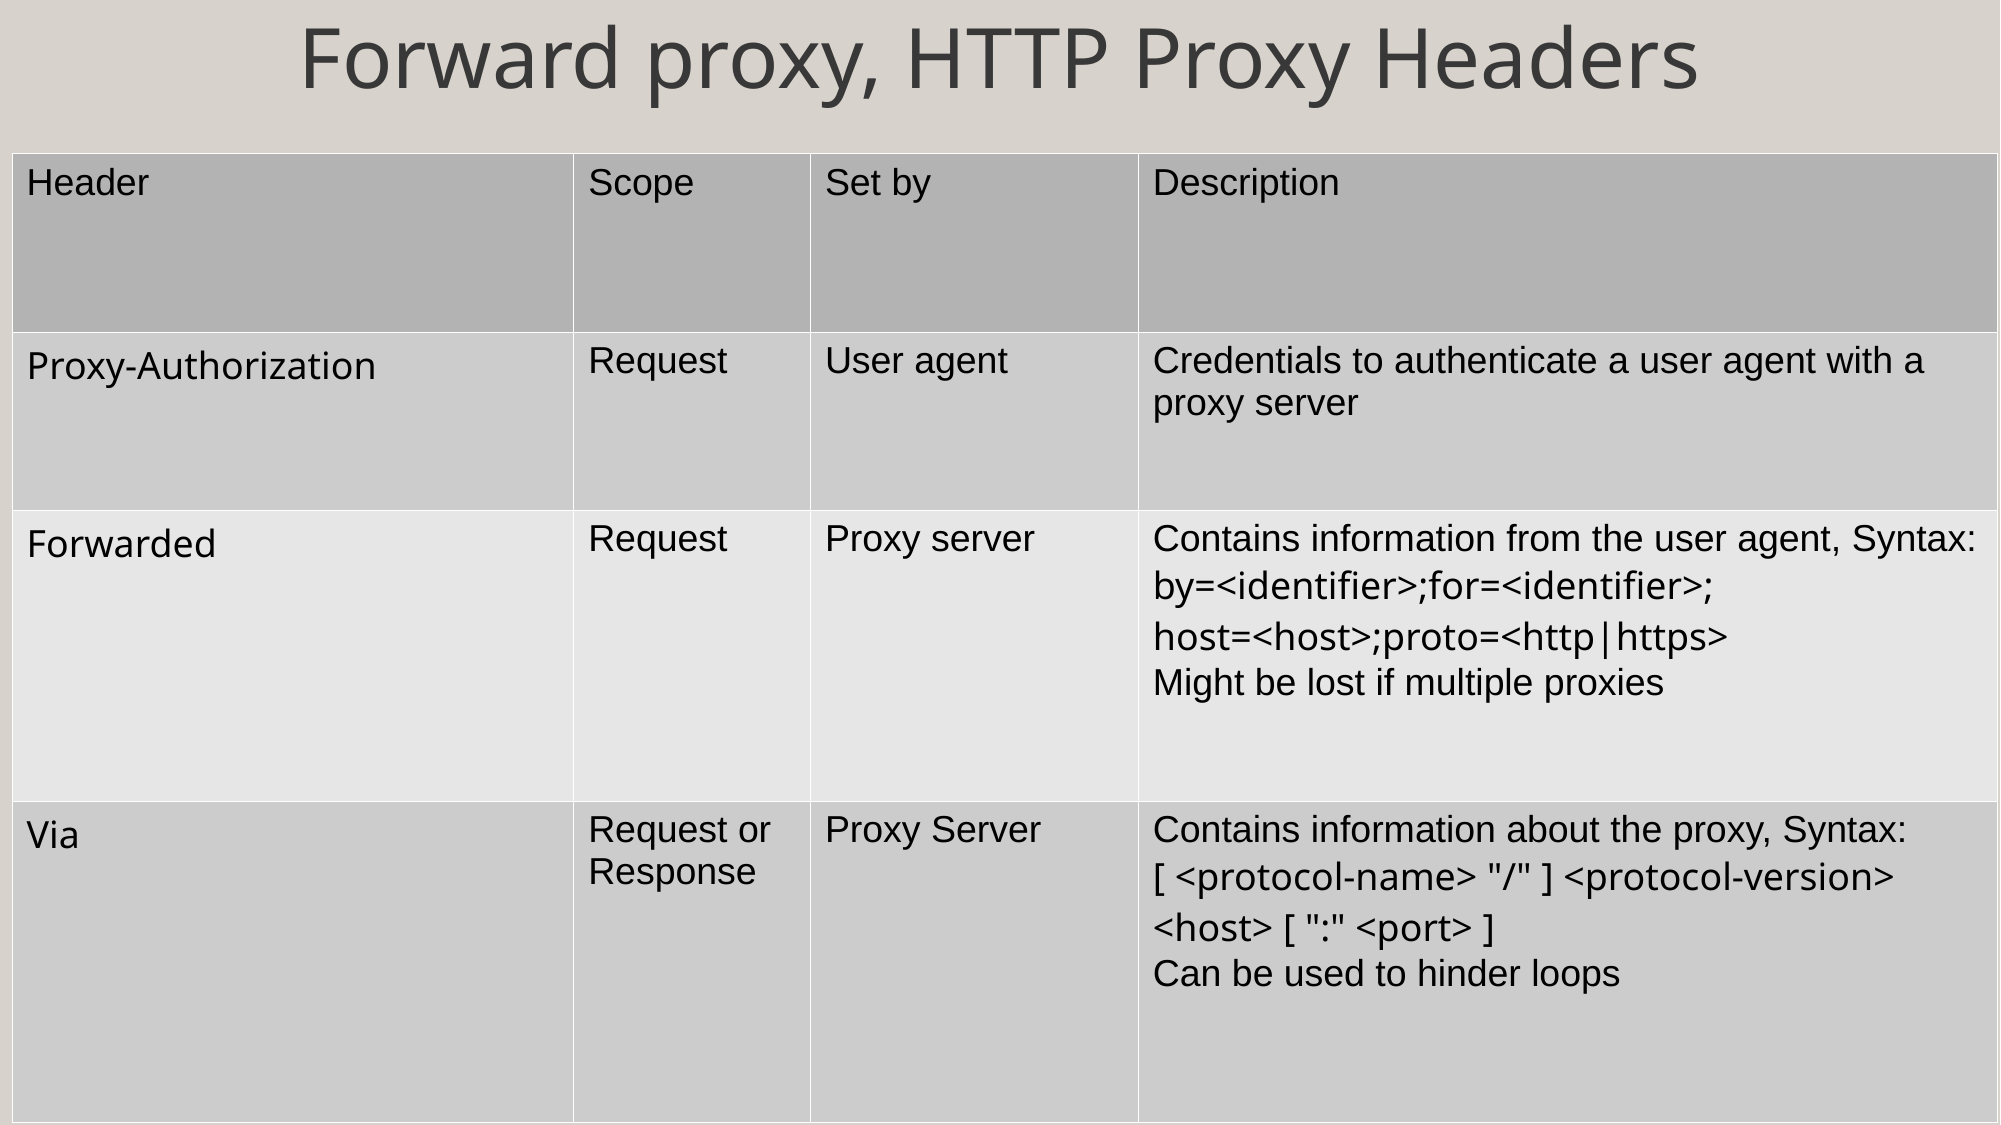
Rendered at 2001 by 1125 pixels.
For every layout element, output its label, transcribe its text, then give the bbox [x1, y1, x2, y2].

table_cell Proxy Server [811, 802, 1138, 1122]
table_cell Proxy server [811, 511, 1138, 801]
table_header Header [13, 154, 573, 332]
table_header Description [1139, 154, 1997, 332]
table_cell Contains information from the user agent, Syntax: by=<identifier>;for=<identifier>; host=<host>;proto=<http|https> Might be lost if multiple proxies [1139, 511, 1997, 801]
table_cell Request [574, 333, 810, 510]
table_cell Forwarded [13, 511, 573, 801]
table_cell Via [13, 802, 573, 1122]
table_cell User agent [811, 333, 1138, 510]
table_cell Request or Response [574, 802, 810, 1122]
table_header Scope [574, 154, 810, 332]
table_header Set by [811, 154, 1138, 332]
table_cell Credentials to authenticate a user agent with a proxy server [1139, 333, 1997, 510]
title Forward proxy, HTTP Proxy Headers [0, 5, 2000, 119]
table_cell Request [574, 511, 810, 801]
table_cell Contains information about the proxy, Syntax: [ <protocol-name> "/" ] <protocol-version> <host> [ ":" <port> ] Can be used to hinder loops [1139, 802, 1997, 1122]
table_cell Proxy-Authorization [13, 333, 573, 510]
